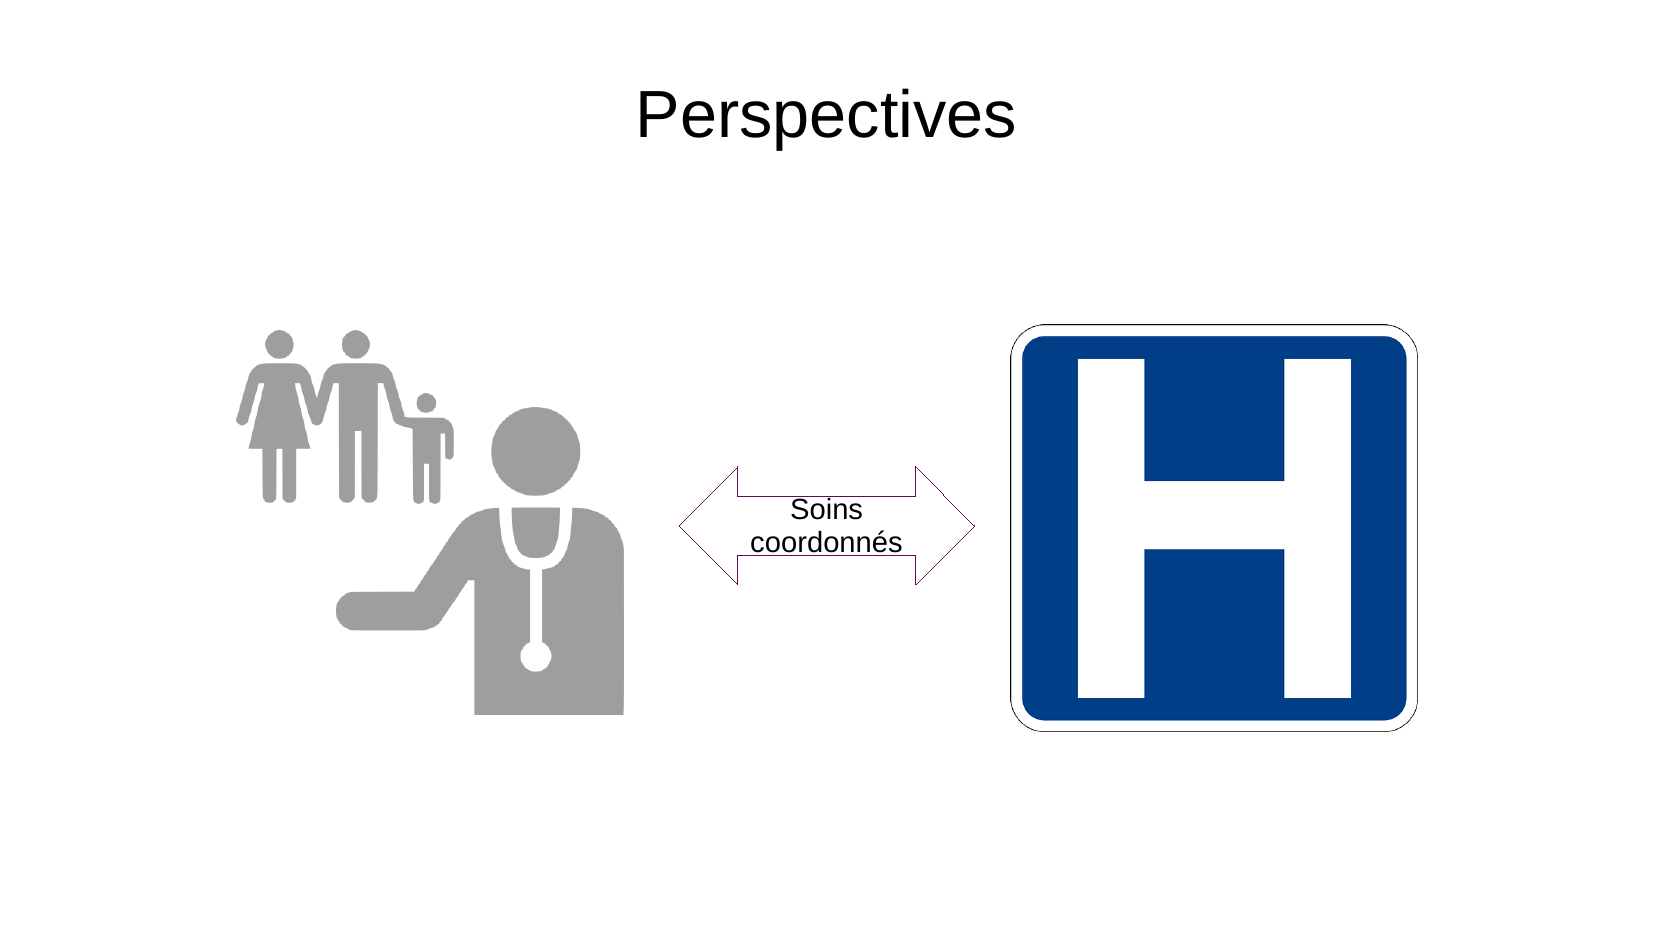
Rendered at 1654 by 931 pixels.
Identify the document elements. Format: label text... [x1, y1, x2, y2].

picture [236, 330, 624, 715]
title Perspectives [82, 37, 1571, 193]
picture [1010, 324, 1418, 732]
text_box Soins coordonnés [679, 466, 975, 585]
